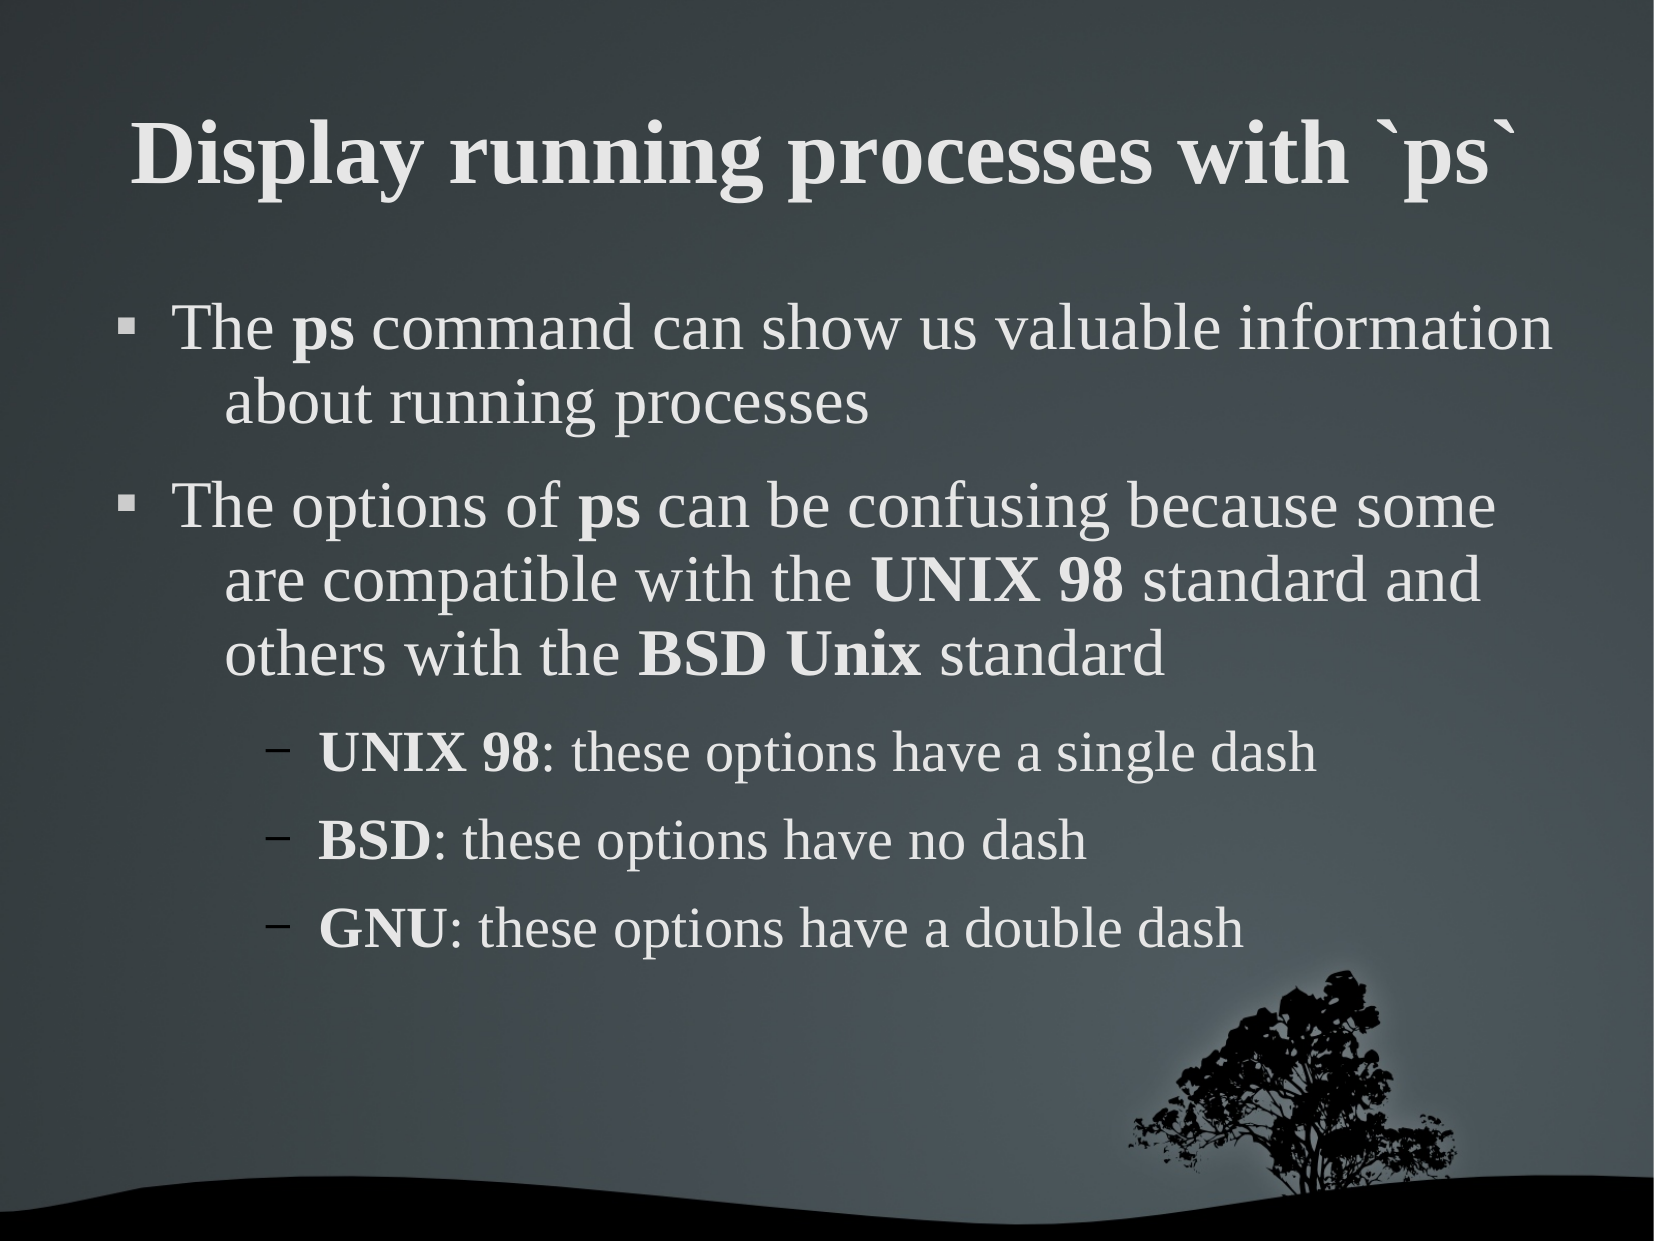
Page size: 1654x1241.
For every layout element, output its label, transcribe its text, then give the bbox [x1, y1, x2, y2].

picture [0, 0, 1654, 1241]
list The ps command can show us valuable information about running processes The options of ps can be confusing because some are compatible with the UNIX 98 standard and others with the BSD Unix standard UNIX 98: these options have a single dash BSD: these options have no dash GNU: these options have a double dash [82, 290, 1571, 1109]
title Display running processes with `ps` [82, 49, 1571, 257]
